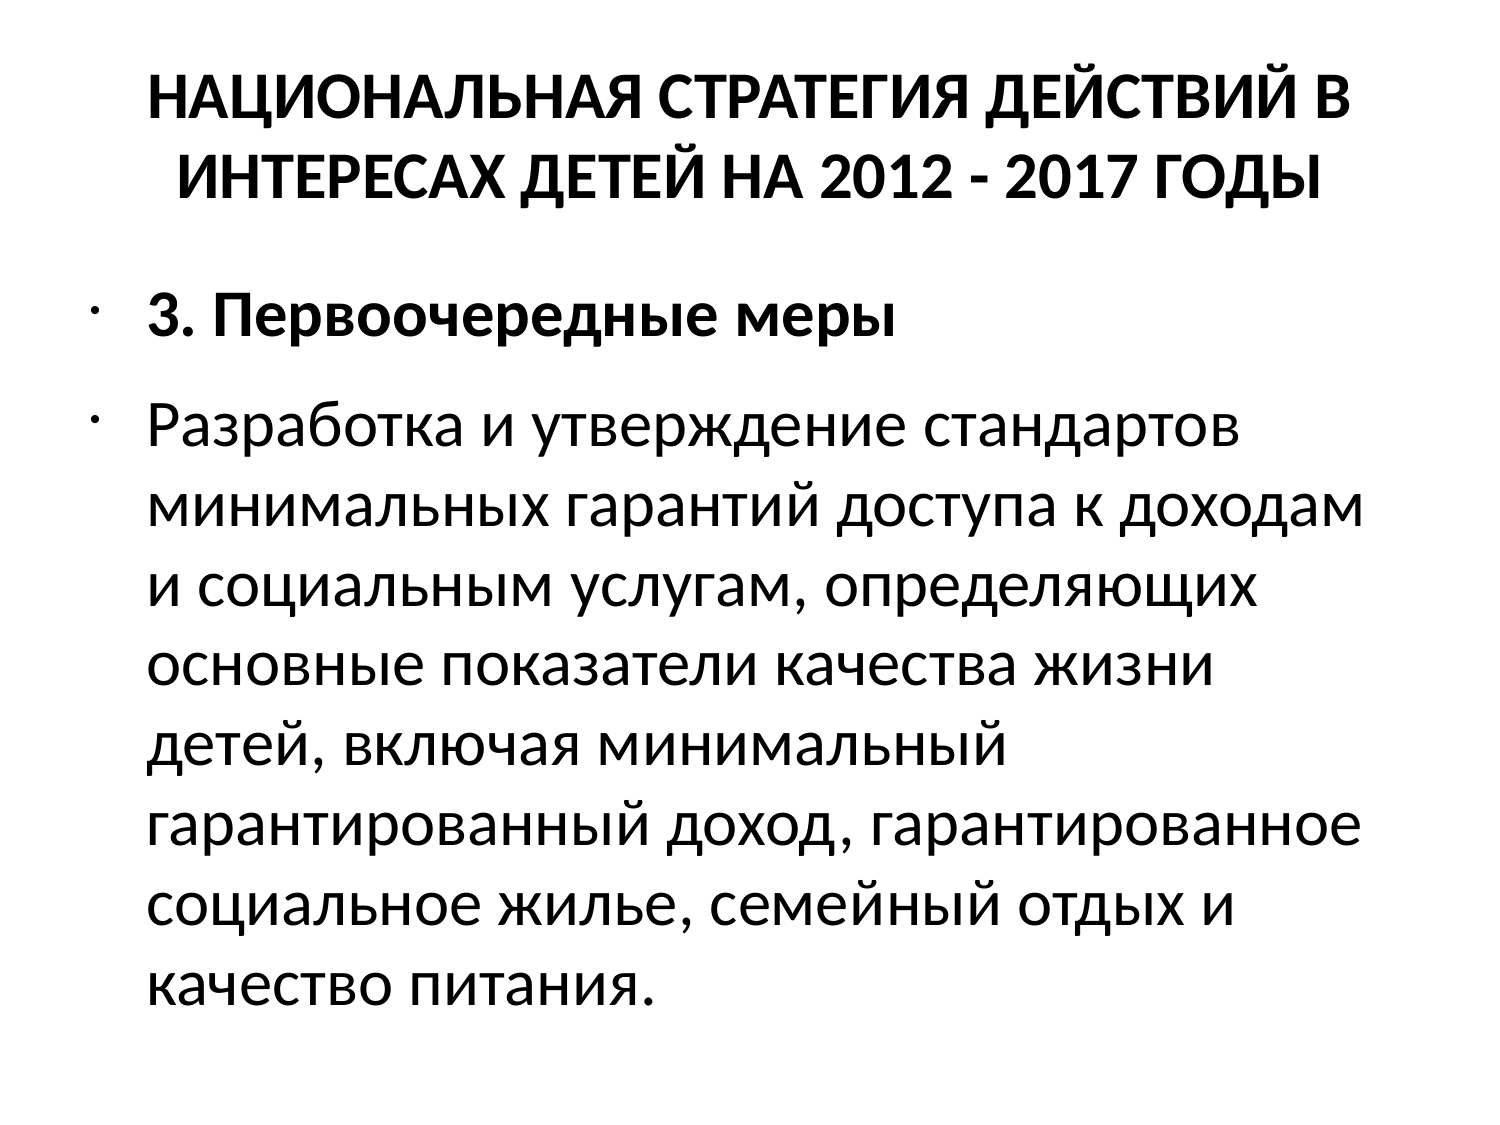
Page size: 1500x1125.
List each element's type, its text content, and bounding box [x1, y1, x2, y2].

title НАЦИОНАЛЬНАЯ СТРАТЕГИЯ ДЕЙСТВИЙ В ИНТЕРЕСАХ ДЕТЕЙ НА 2012 - 2017 ГОДЫ [75, 44, 1425, 233]
list 3. Первоочередные меры Разработка и утверждение стандартов минимальных гарантий доступа к доходам и социальным услугам, определяющих основные показатели качества жизни детей, включая минимальный гарантированный доход, гарантированное социальное жилье, семейный отдых и качество питания. [75, 262, 1425, 1005]
